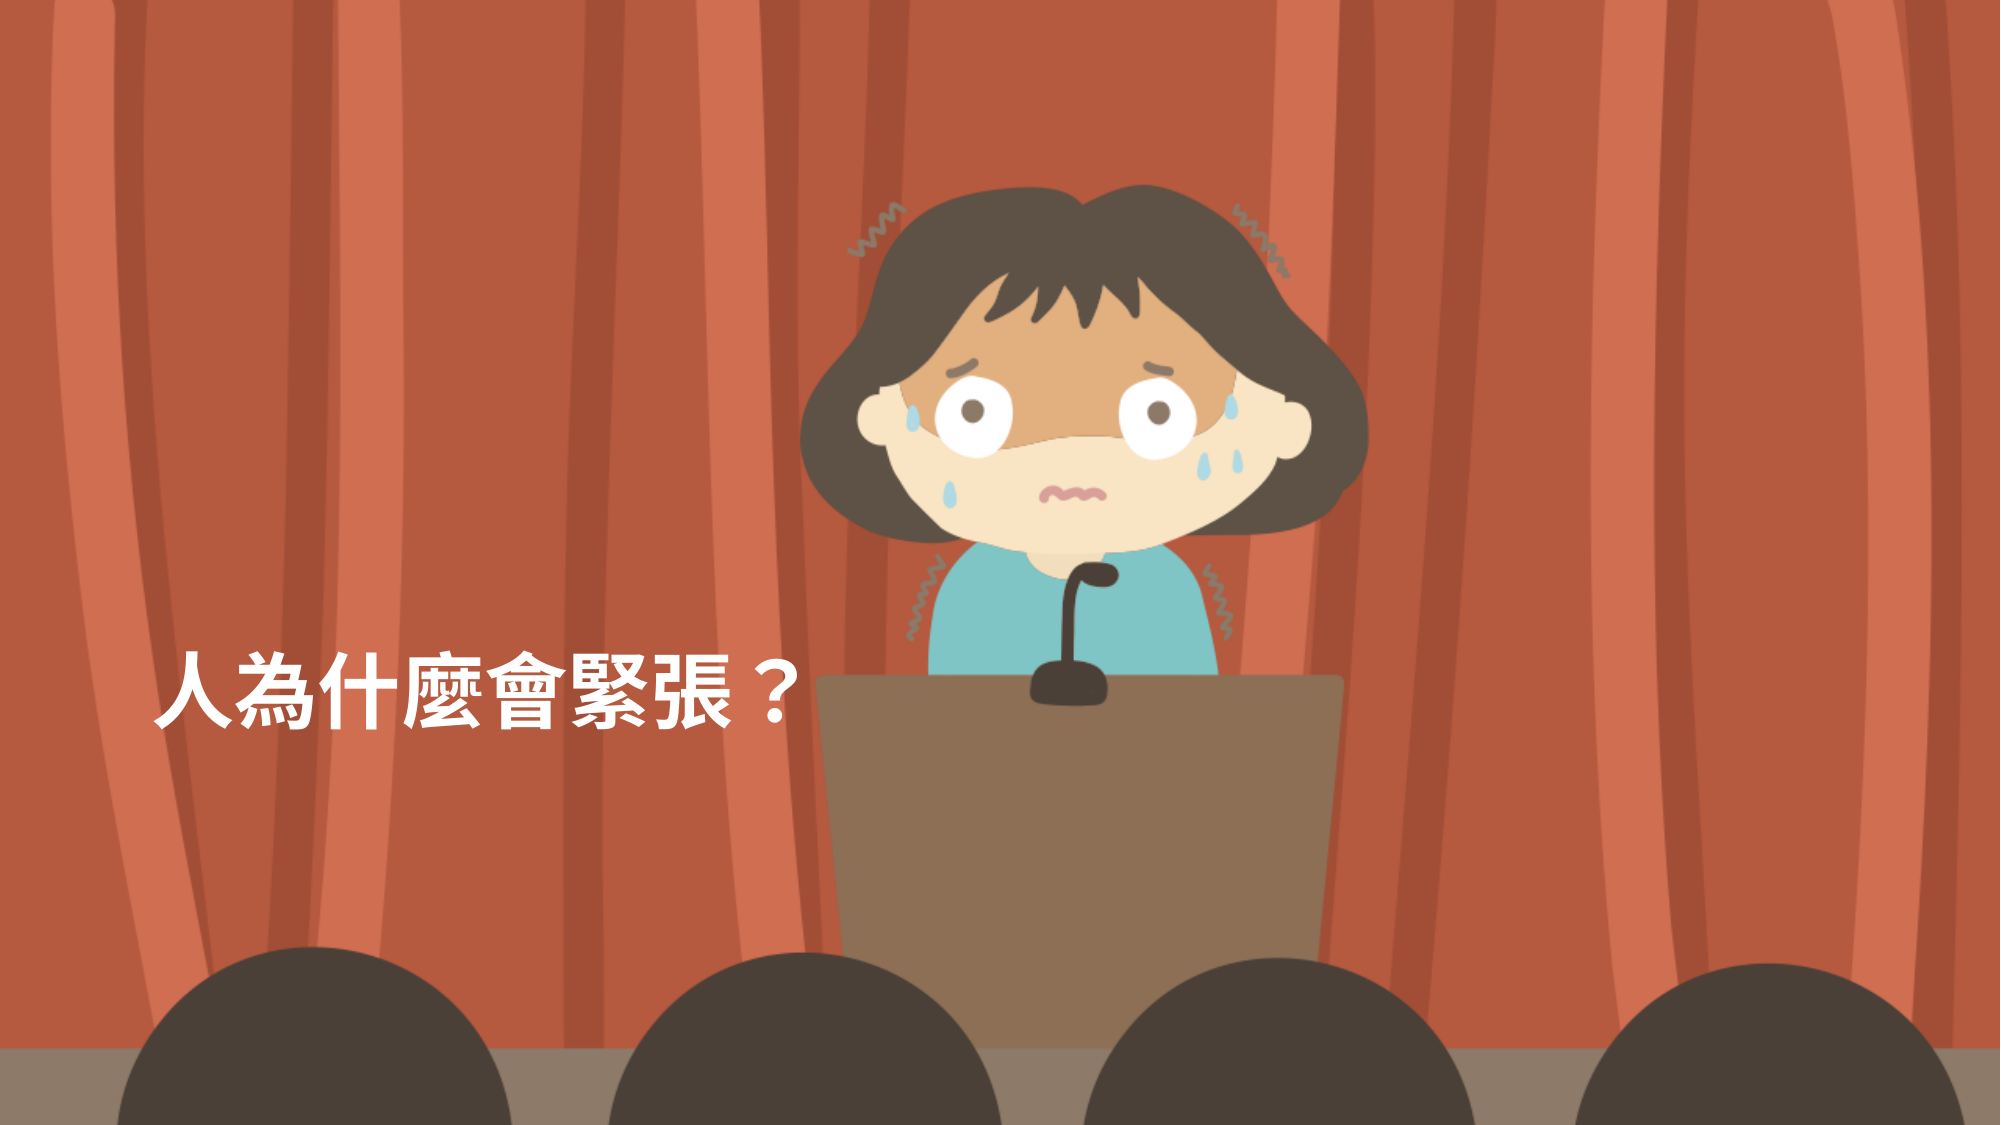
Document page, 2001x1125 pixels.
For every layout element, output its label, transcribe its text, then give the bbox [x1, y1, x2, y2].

picture [0, 0, 2000, 1125]
title 人為什麼會緊張？ [74, 243, 690, 462]
